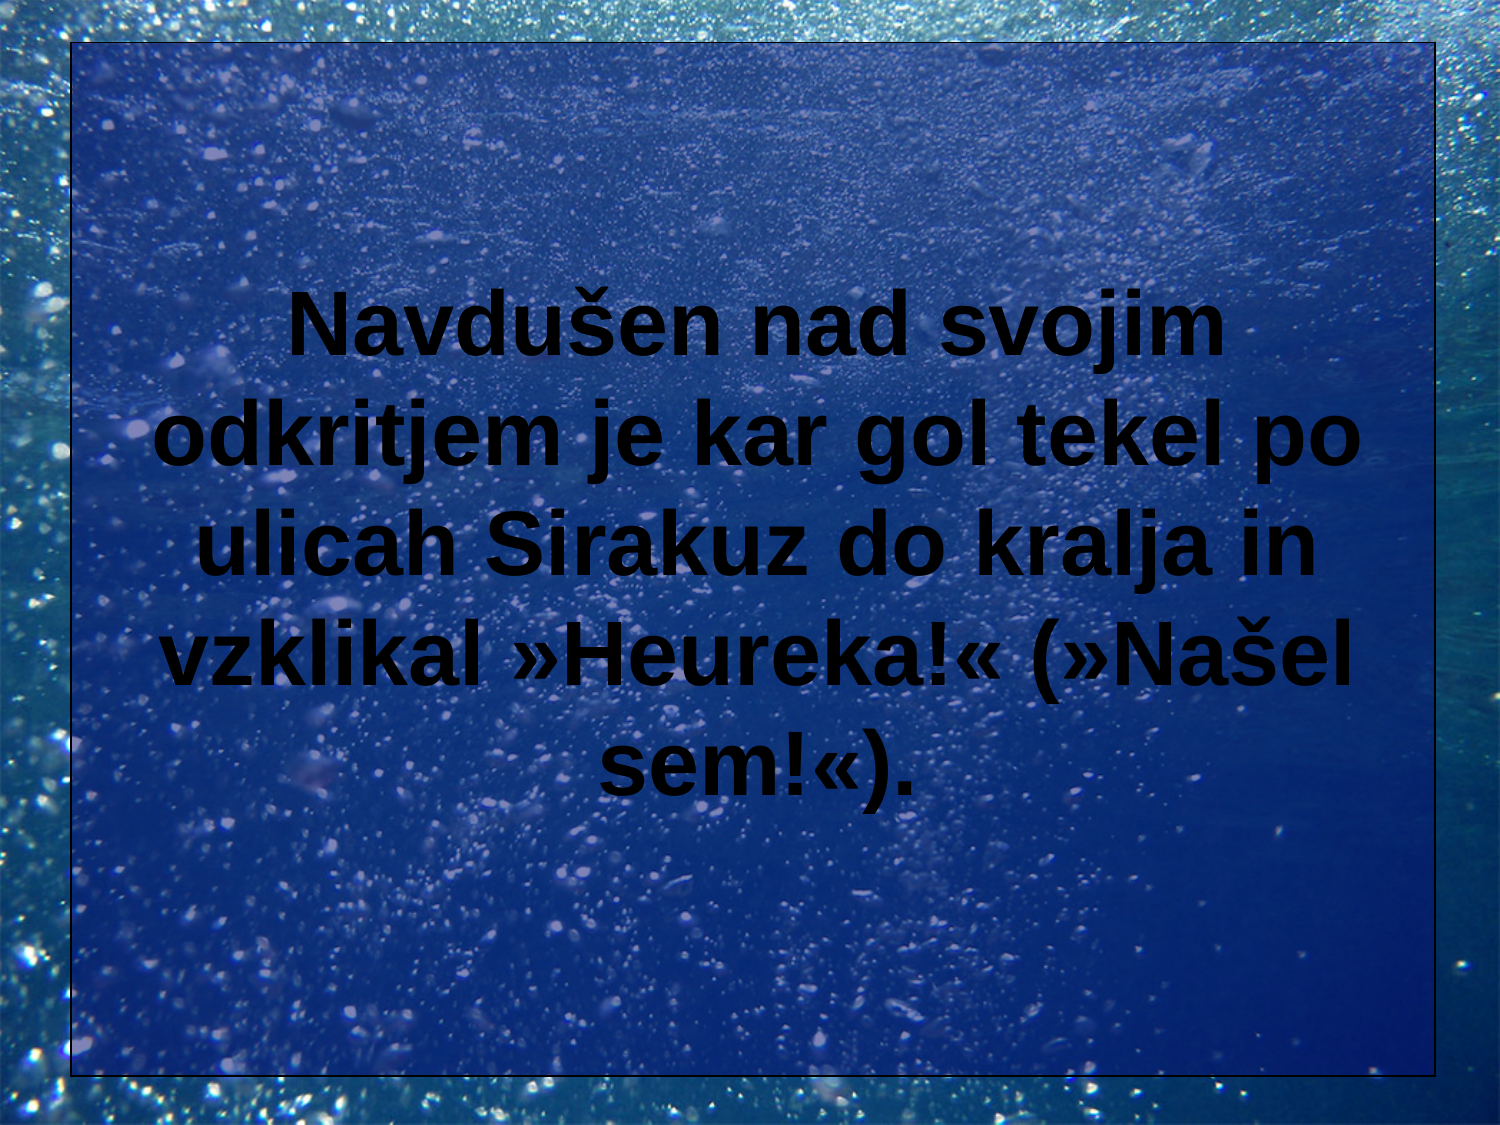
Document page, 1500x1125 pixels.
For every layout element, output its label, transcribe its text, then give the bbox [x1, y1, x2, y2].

title Navdušen nad svojim odkritjem je kar gol tekel po ulicah Sirakuz do kralja in vzklikal »Heureka!« (»Našel sem!«). [75, 48, 1442, 1030]
picture [0, 0, 1500, 1125]
